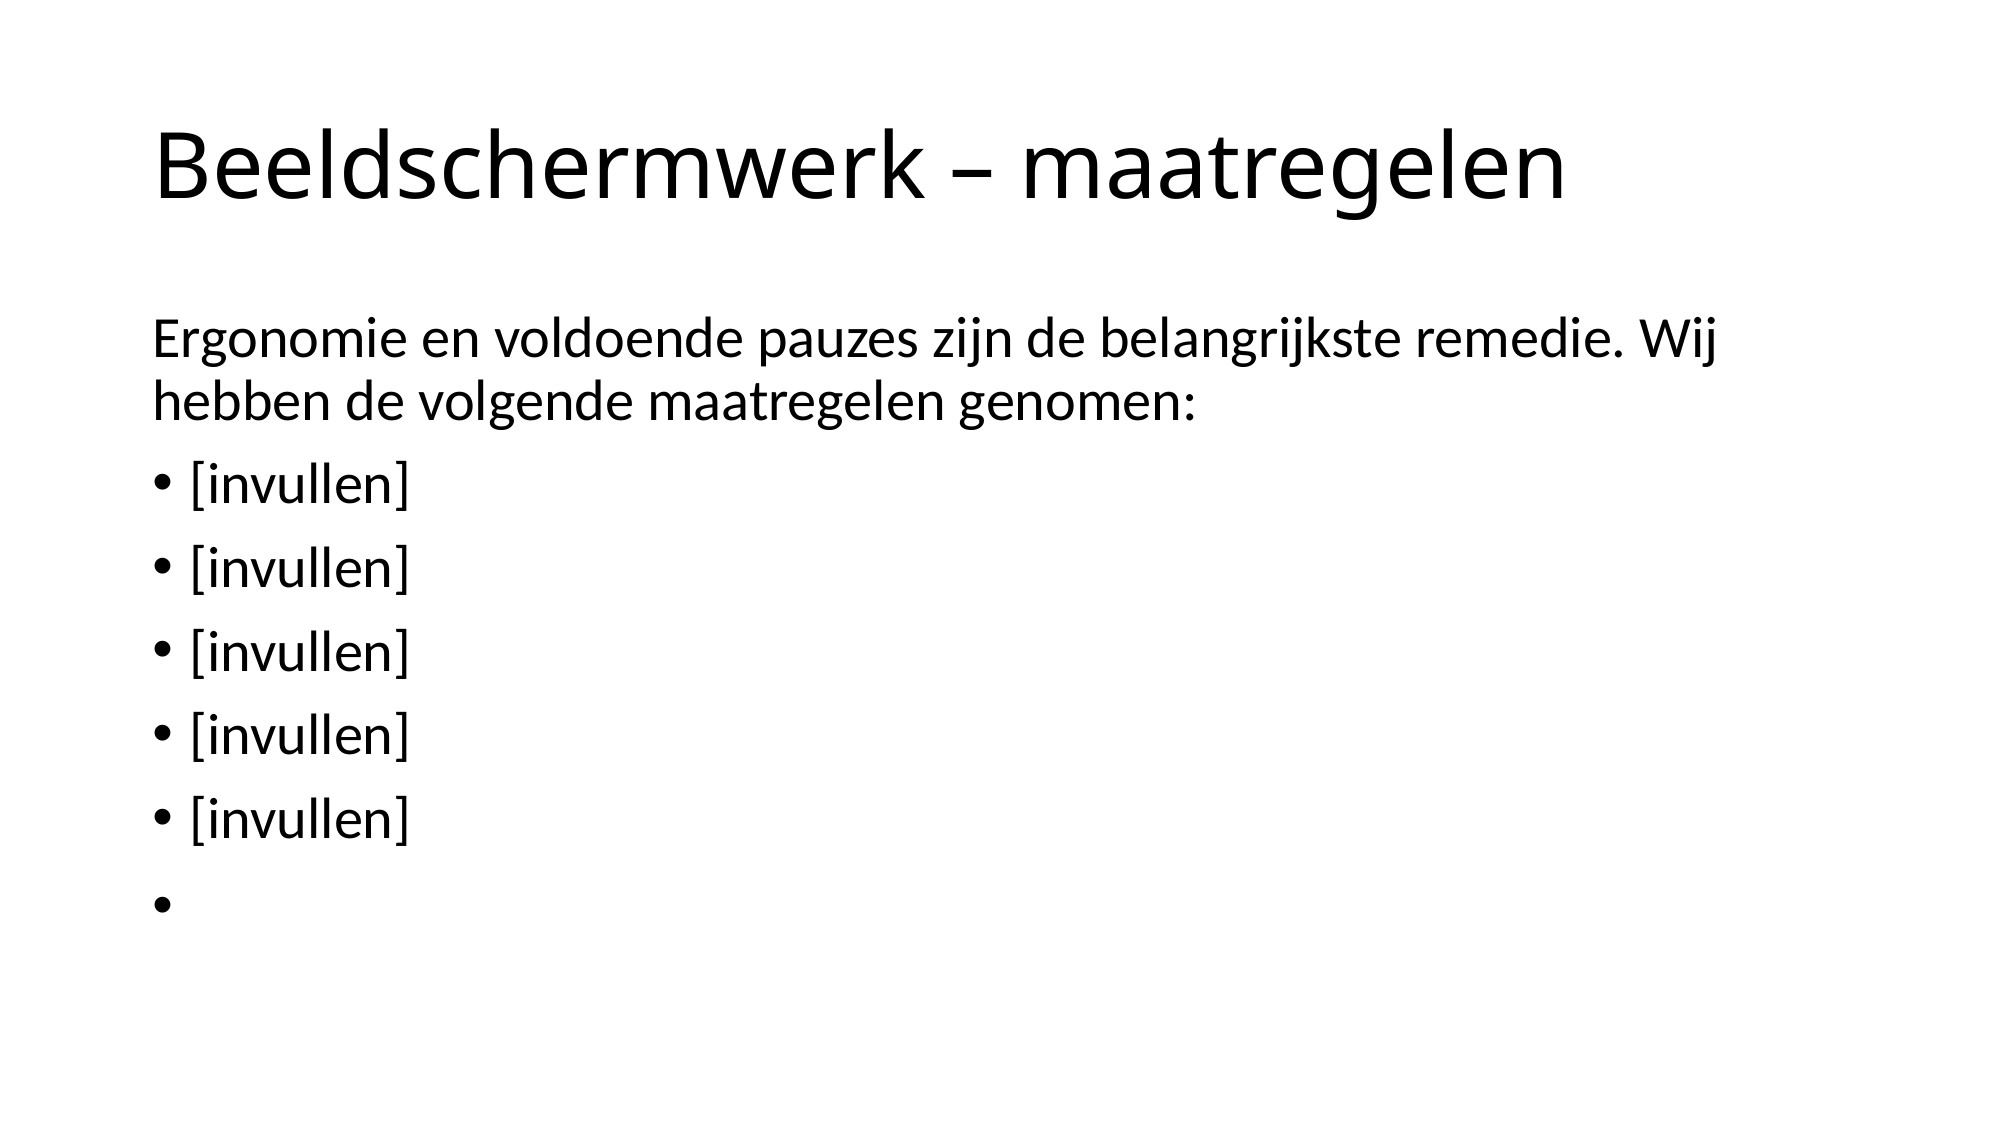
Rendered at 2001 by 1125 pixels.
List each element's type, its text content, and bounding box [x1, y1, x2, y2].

title Beeldschermwerk – maatregelen [137, 59, 1863, 278]
list Ergonomie en voldoende pauzes zijn de belangrijkste remedie. Wij hebben de volgende maatregelen genomen: [invullen] [invullen] [invullen] [invullen] [invullen] [137, 299, 1863, 1014]
